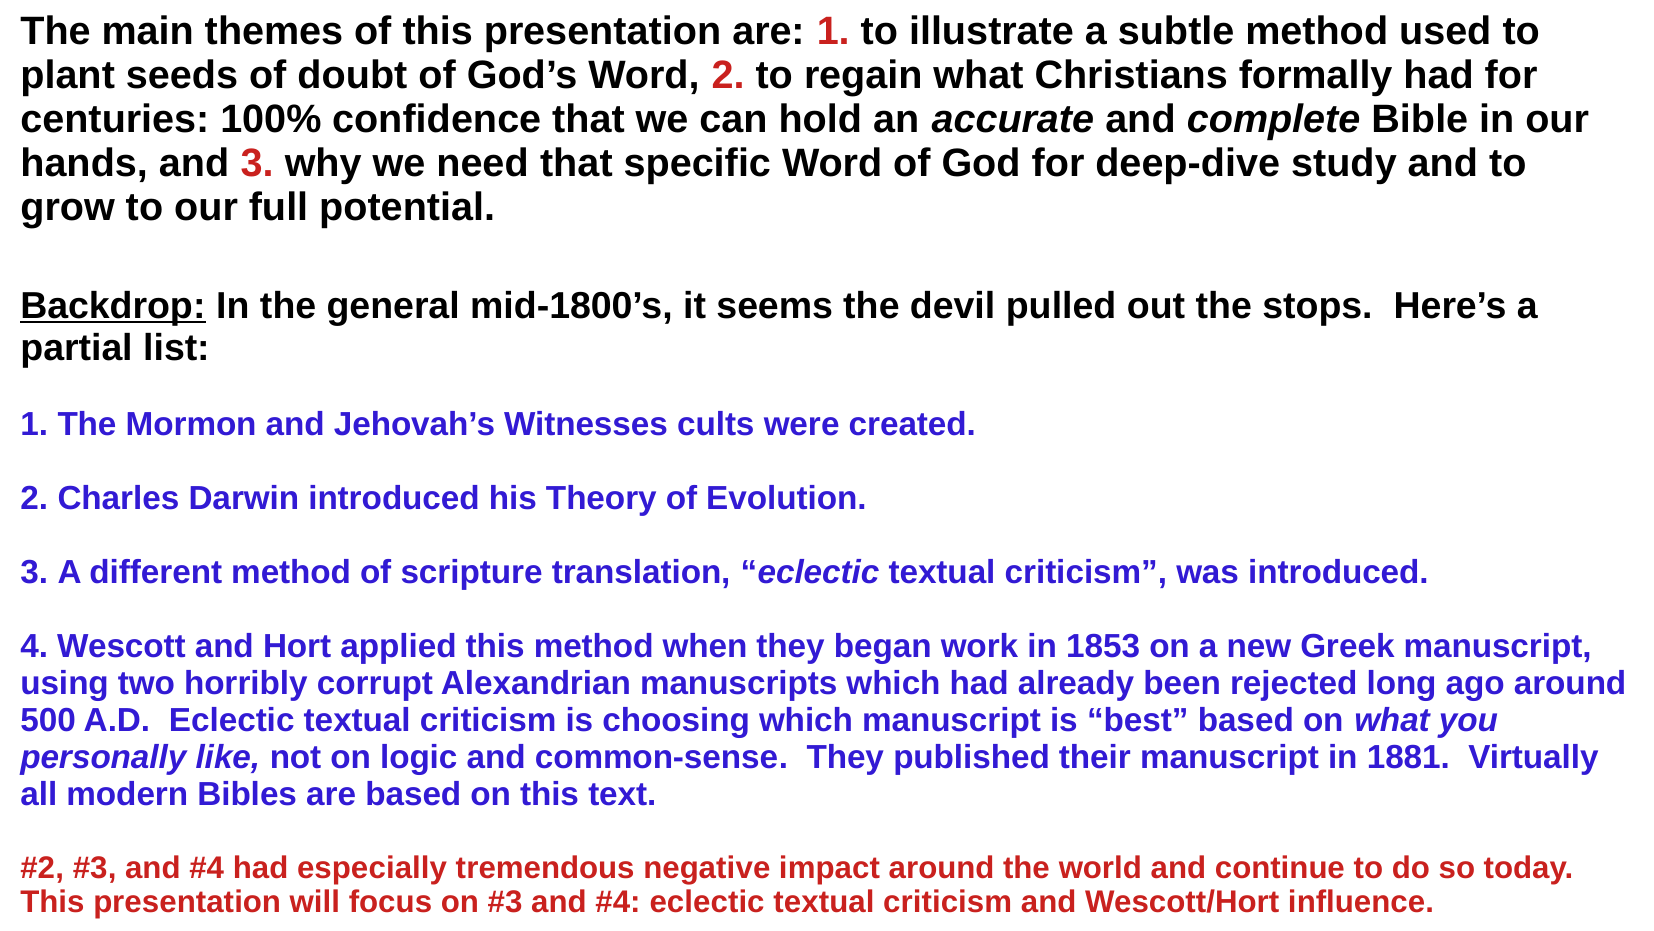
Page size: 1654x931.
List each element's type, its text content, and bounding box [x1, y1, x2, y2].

text_box The main themes of this presentation are: 1. to illustrate a subtle method used to plant seeds of doubt of God’s Word, 2. to regain what Christians formally had for centuries: 100% confidence that we can hold an accurate and complete Bible in our hands, and 3. why we need that specific Word of God for deep-dive study and to grow to our full potential. Backdrop: In the general mid-1800’s, it seems the devil pulled out the stops. Here’s a partial list: 1. The Mormon and Jehovah’s Witnesses cults were created. 2. Charles Darwin introduced his Theory of Evolution. 3. A different method of scripture translation, “eclectic textual criticism”, was introduced. 4. Wescott and Hort applied this method when they began work in 1853 on a new Greek manuscript, using two horribly corrupt Alexandrian manuscripts which had already been rejected long ago around 500 A.D. Eclectic textual criticism is choosing which manuscript is “best” based on what you personally like, not on logic and common-sense. They published their manuscript in 1881. Virtually all modern Bibles are based on this text. #2, #3, and #4 had especially tremendous negative impact around the world and continue to do so today. This presentation will focus on #3 and #4: eclectic textual criticism and Wescott/Hort influence. [5, 1, 1648, 927]
